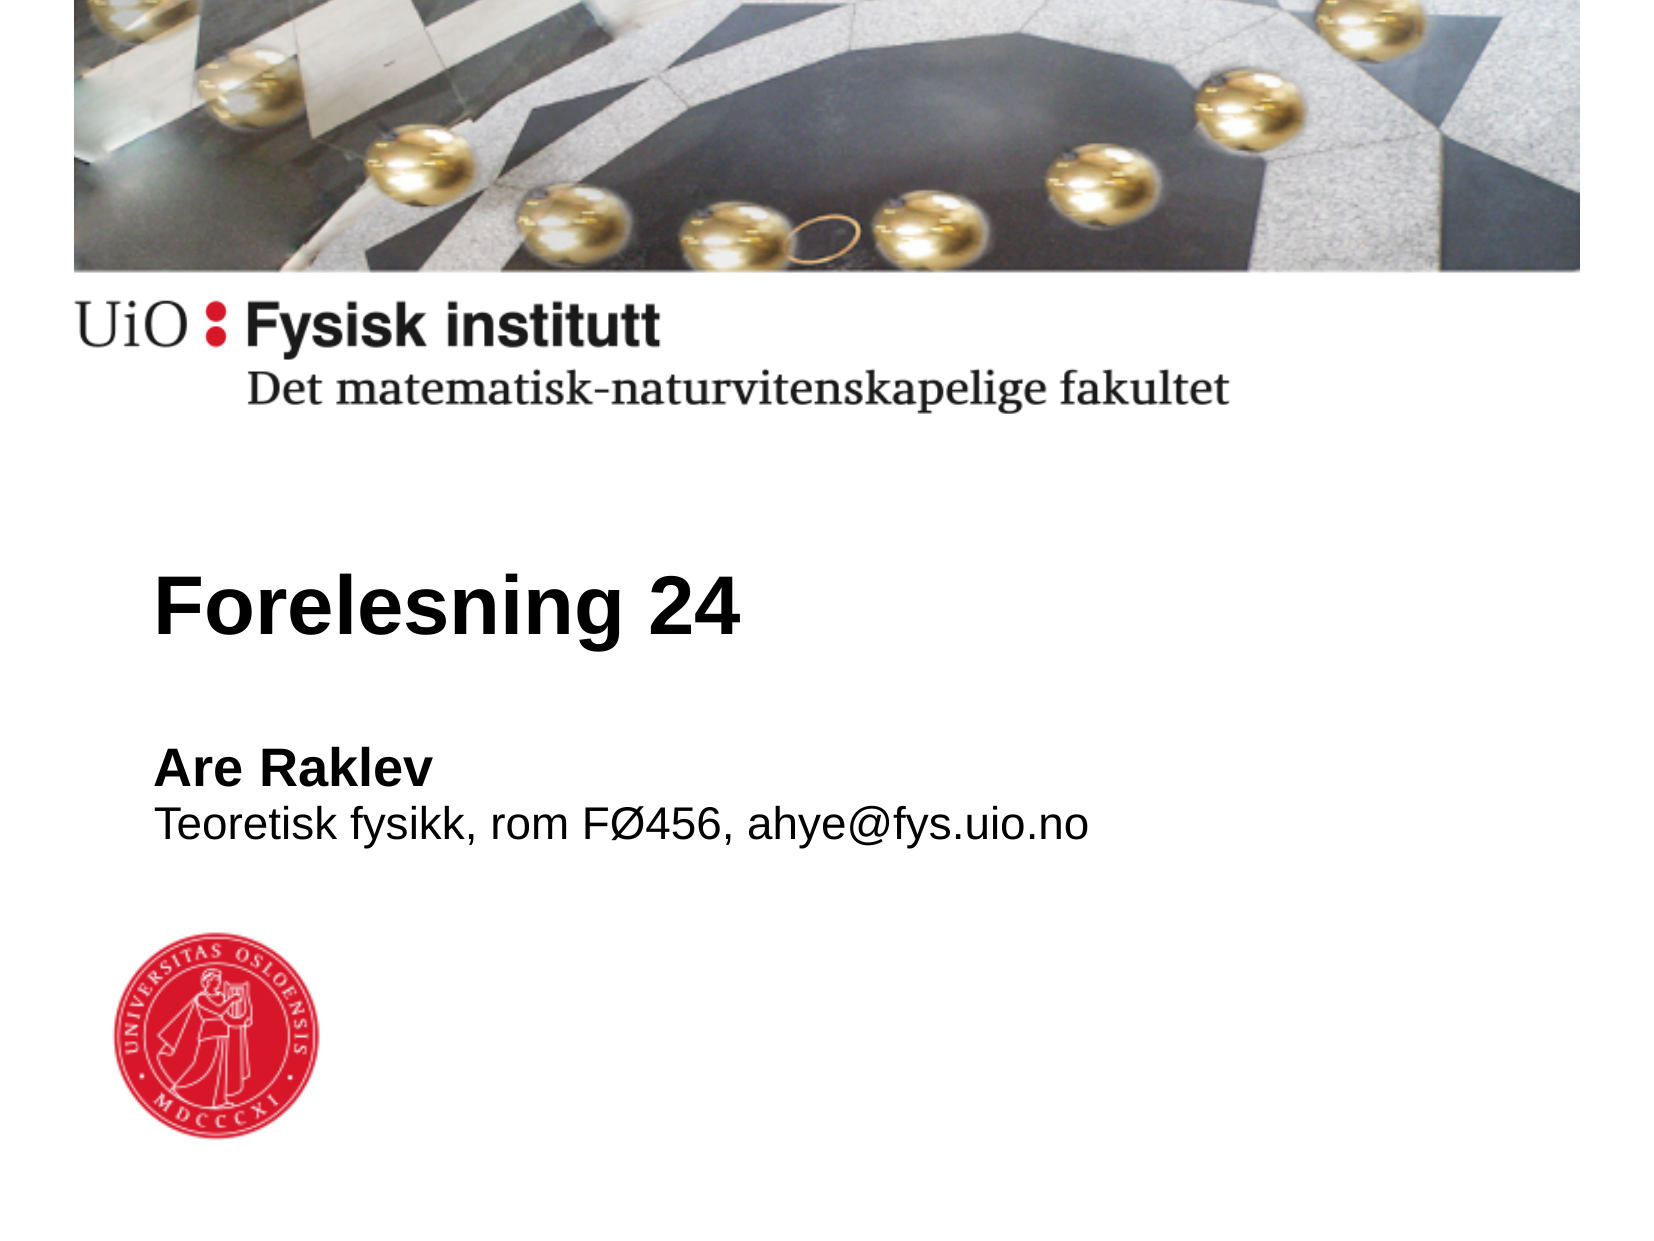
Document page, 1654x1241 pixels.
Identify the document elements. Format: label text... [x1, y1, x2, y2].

picture [72, 292, 1238, 420]
picture [74, 0, 1580, 280]
picture [109, 927, 326, 1147]
title Are Raklev Teoretisk fysikk, rom FØ456, ahye@fys.uio.no [153, 725, 1500, 862]
subtitle Forelesning 24 [153, 545, 1418, 666]
